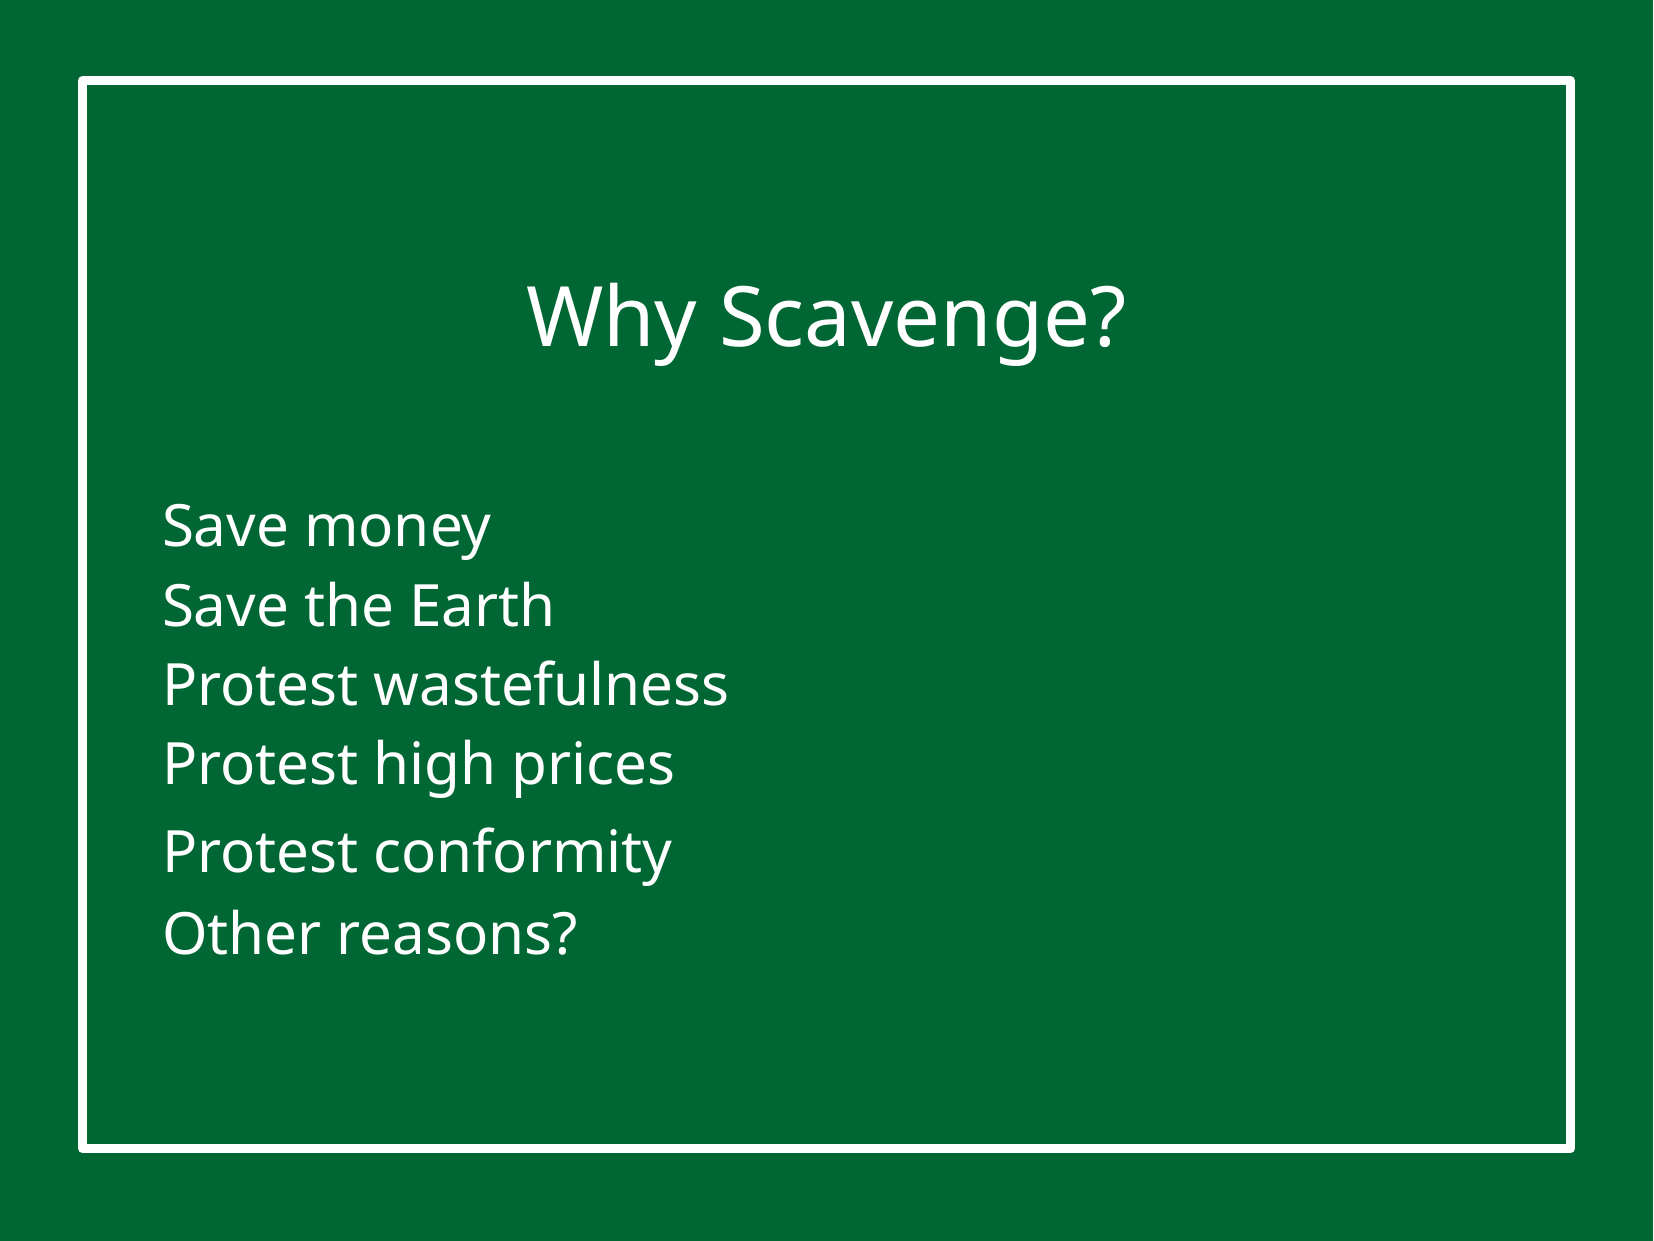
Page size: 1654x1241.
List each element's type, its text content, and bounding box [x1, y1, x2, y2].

text_box Why Scavenge? Save money Save the Earth Protest wastefulness Protest high prices Protest conformity Other reasons? [82, 80, 1571, 1149]
